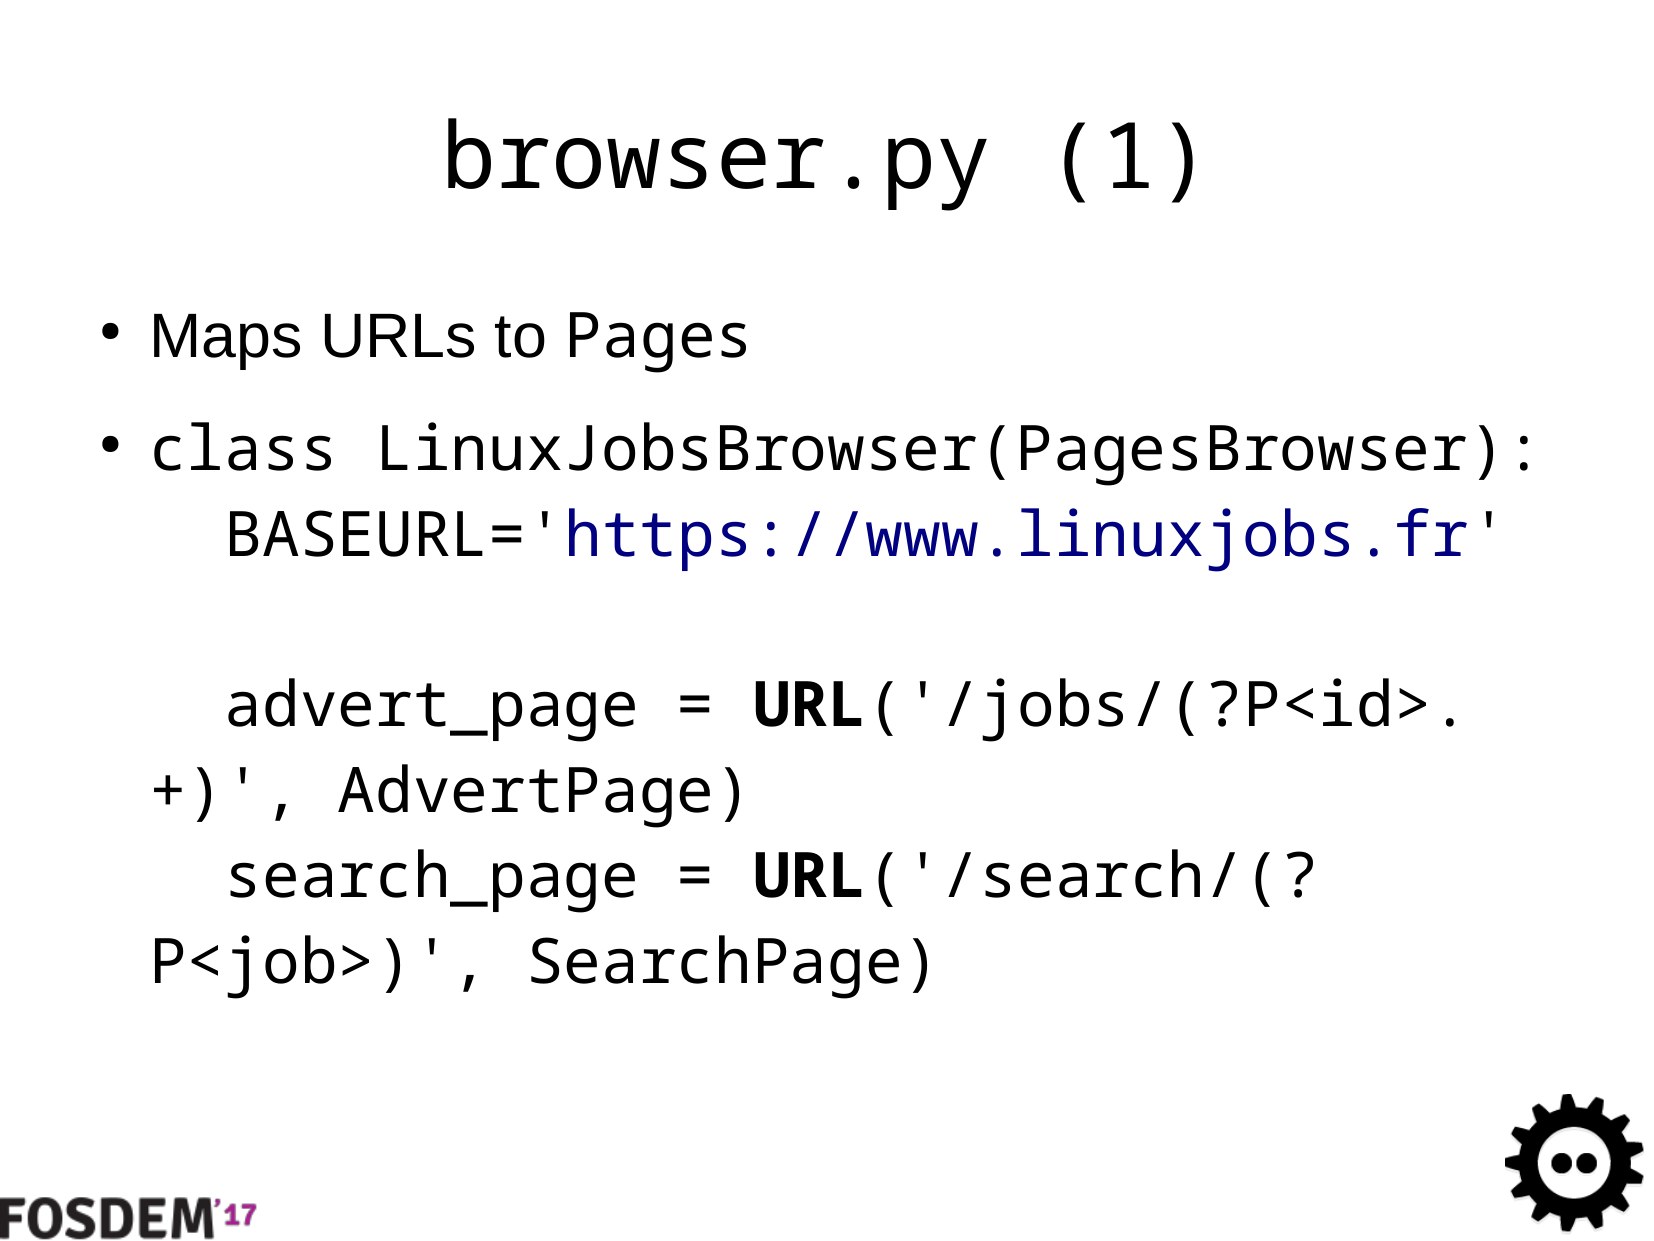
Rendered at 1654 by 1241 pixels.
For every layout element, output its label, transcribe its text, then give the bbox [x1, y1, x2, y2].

title browser.py (1) [82, 49, 1571, 257]
picture [1505, 1094, 1648, 1235]
picture [0, 1196, 258, 1241]
list Maps URLs to Pages class LinuxJobsBrowser(PagesBrowser): BASEURL='https://www.linuxjobs.fr' advert_page = URL('/jobs/(?P<id>.+)', AdvertPage) search_page = URL('/search/(?P<job>)', SearchPage) [82, 290, 1571, 1010]
